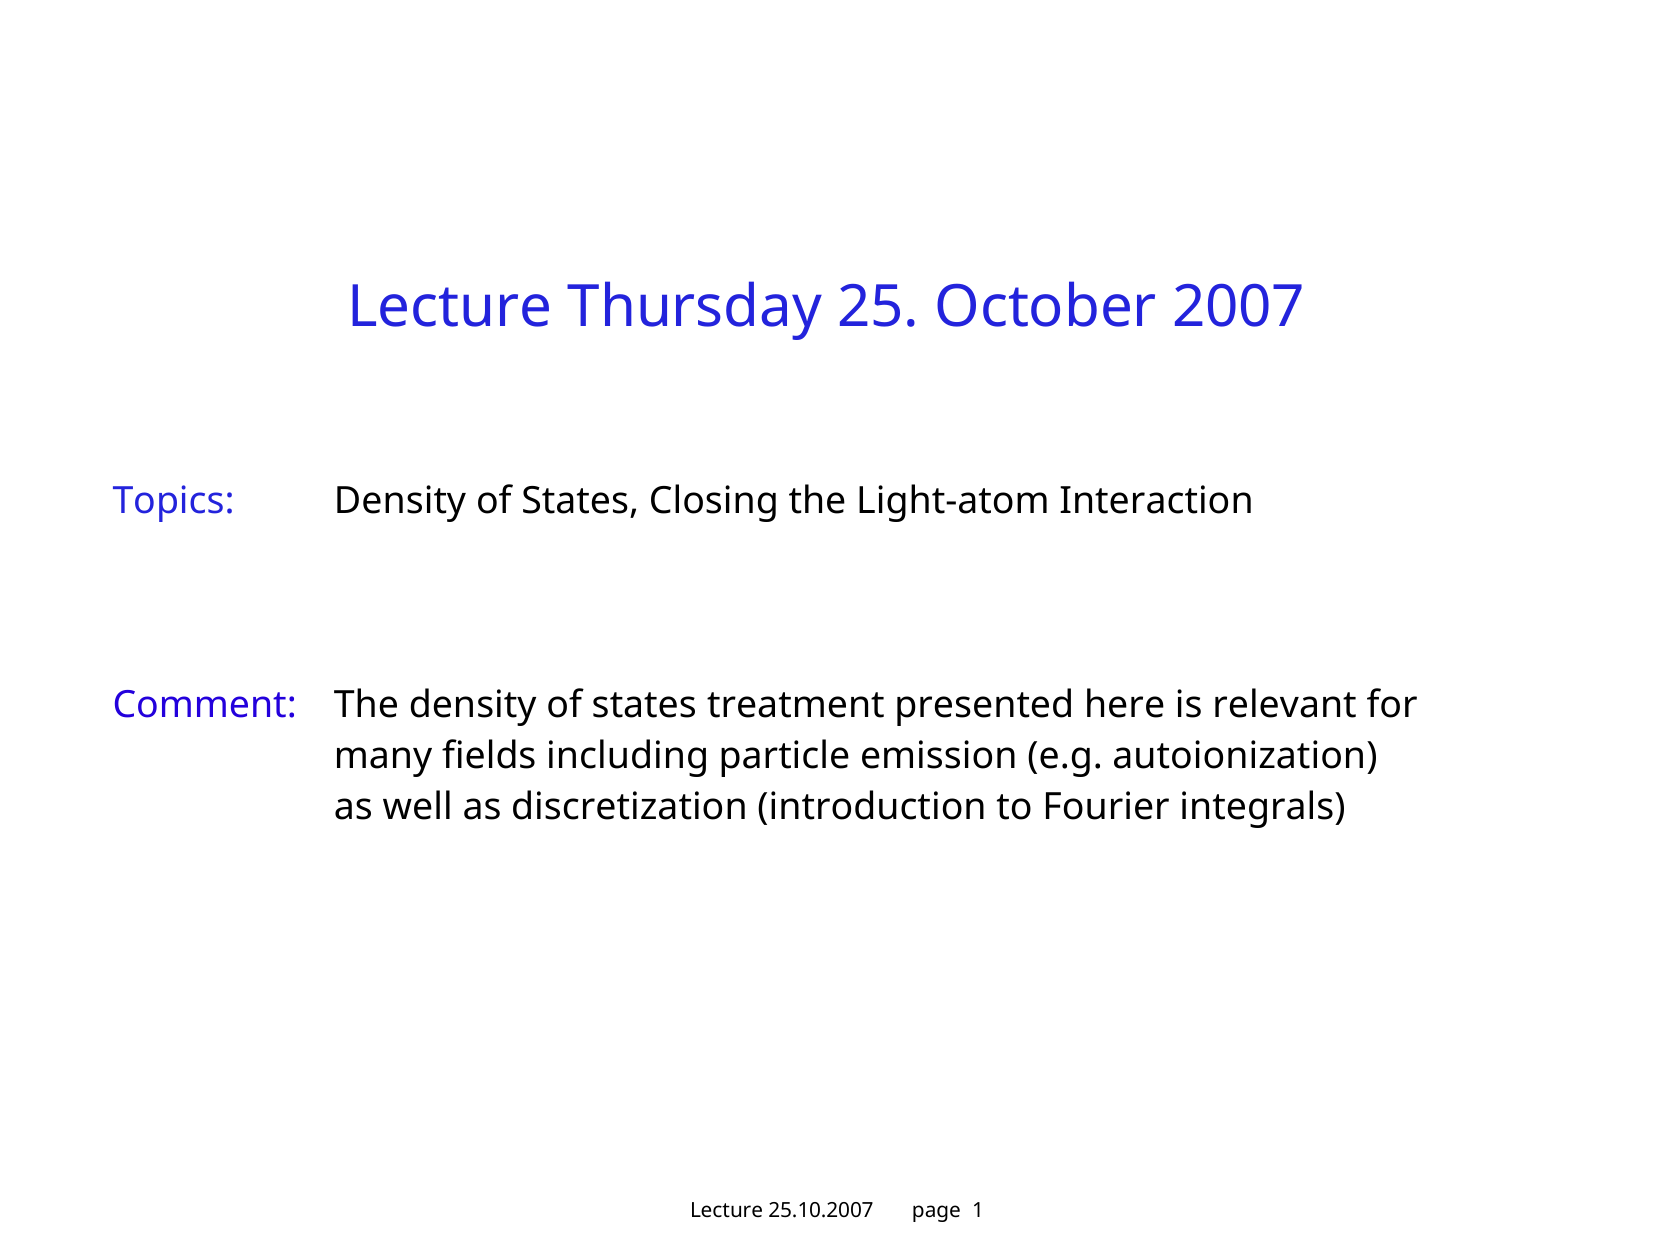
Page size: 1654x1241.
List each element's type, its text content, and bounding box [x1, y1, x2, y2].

text_box Lecture Thursday 25. October 2007 Topics: Density of States, Closing the Light-atom Interaction Comment: The density of states treatment presented here is relevant for many fields including particle emission (e.g. autoionization) as well as discretization (introduction to Fourier integrals) [97, 256, 1571, 875]
